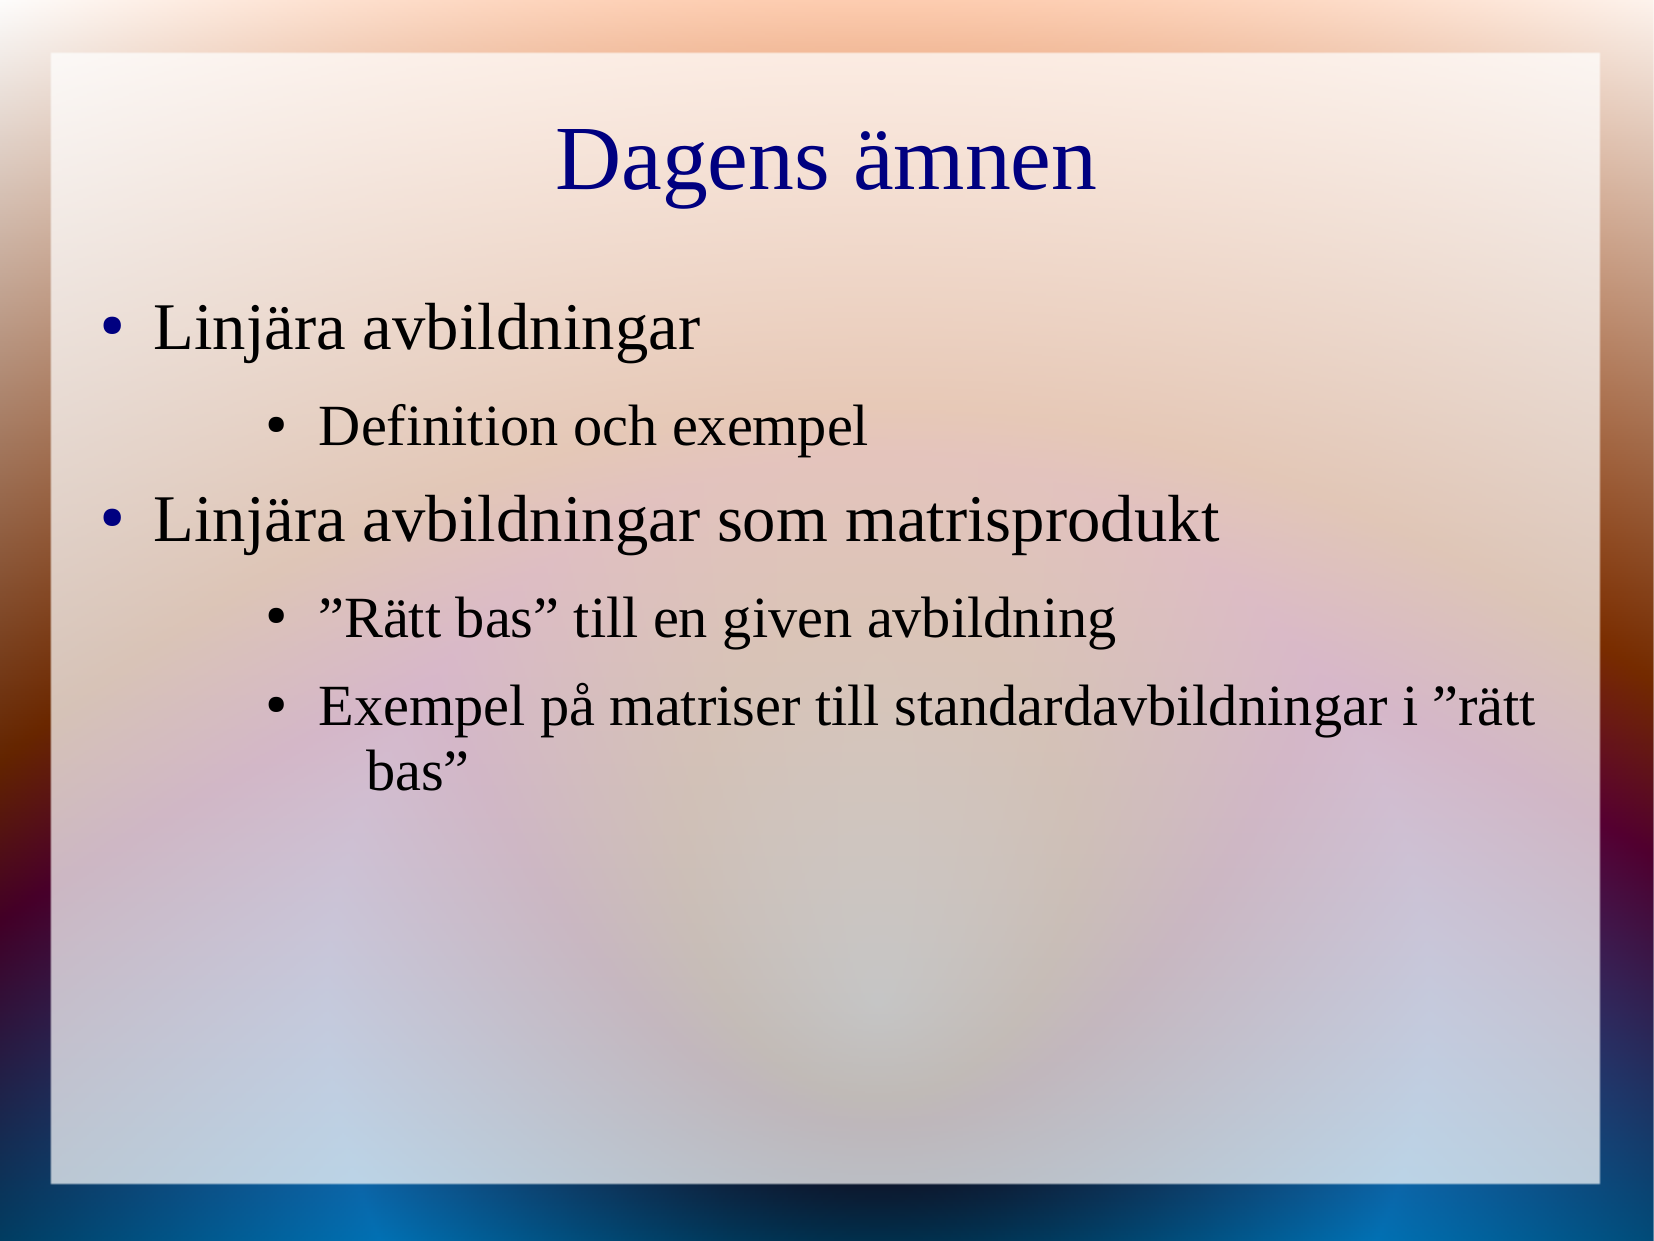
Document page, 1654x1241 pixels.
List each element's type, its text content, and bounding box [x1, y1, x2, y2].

title Dagens ämnen [82, 55, 1571, 263]
list Linjära avbildningar Definition och exempel Linjära avbildningar som matrisprodukt ”Rätt bas” till en given avbildning Exempel på matriser till standardavbildningar i ”rätt bas” [82, 290, 1571, 1034]
picture [0, 0, 1654, 1241]
